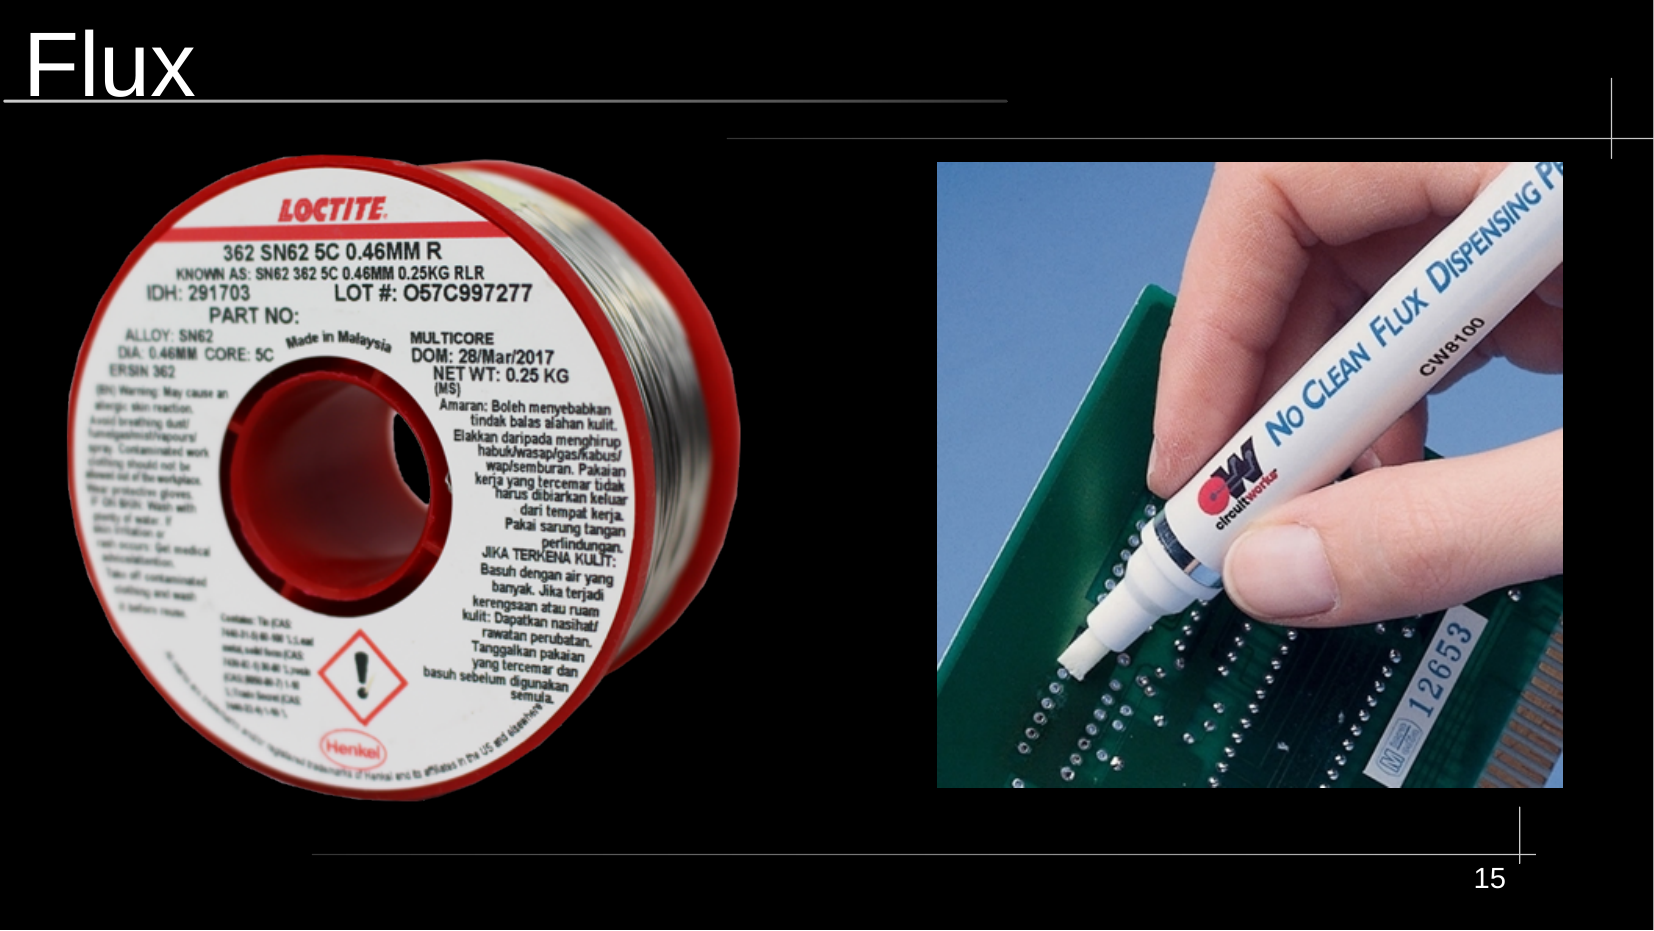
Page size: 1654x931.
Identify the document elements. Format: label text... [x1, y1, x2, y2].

picture [6, 81, 788, 863]
title Flux [23, 11, 1589, 119]
picture [937, 162, 1563, 788]
